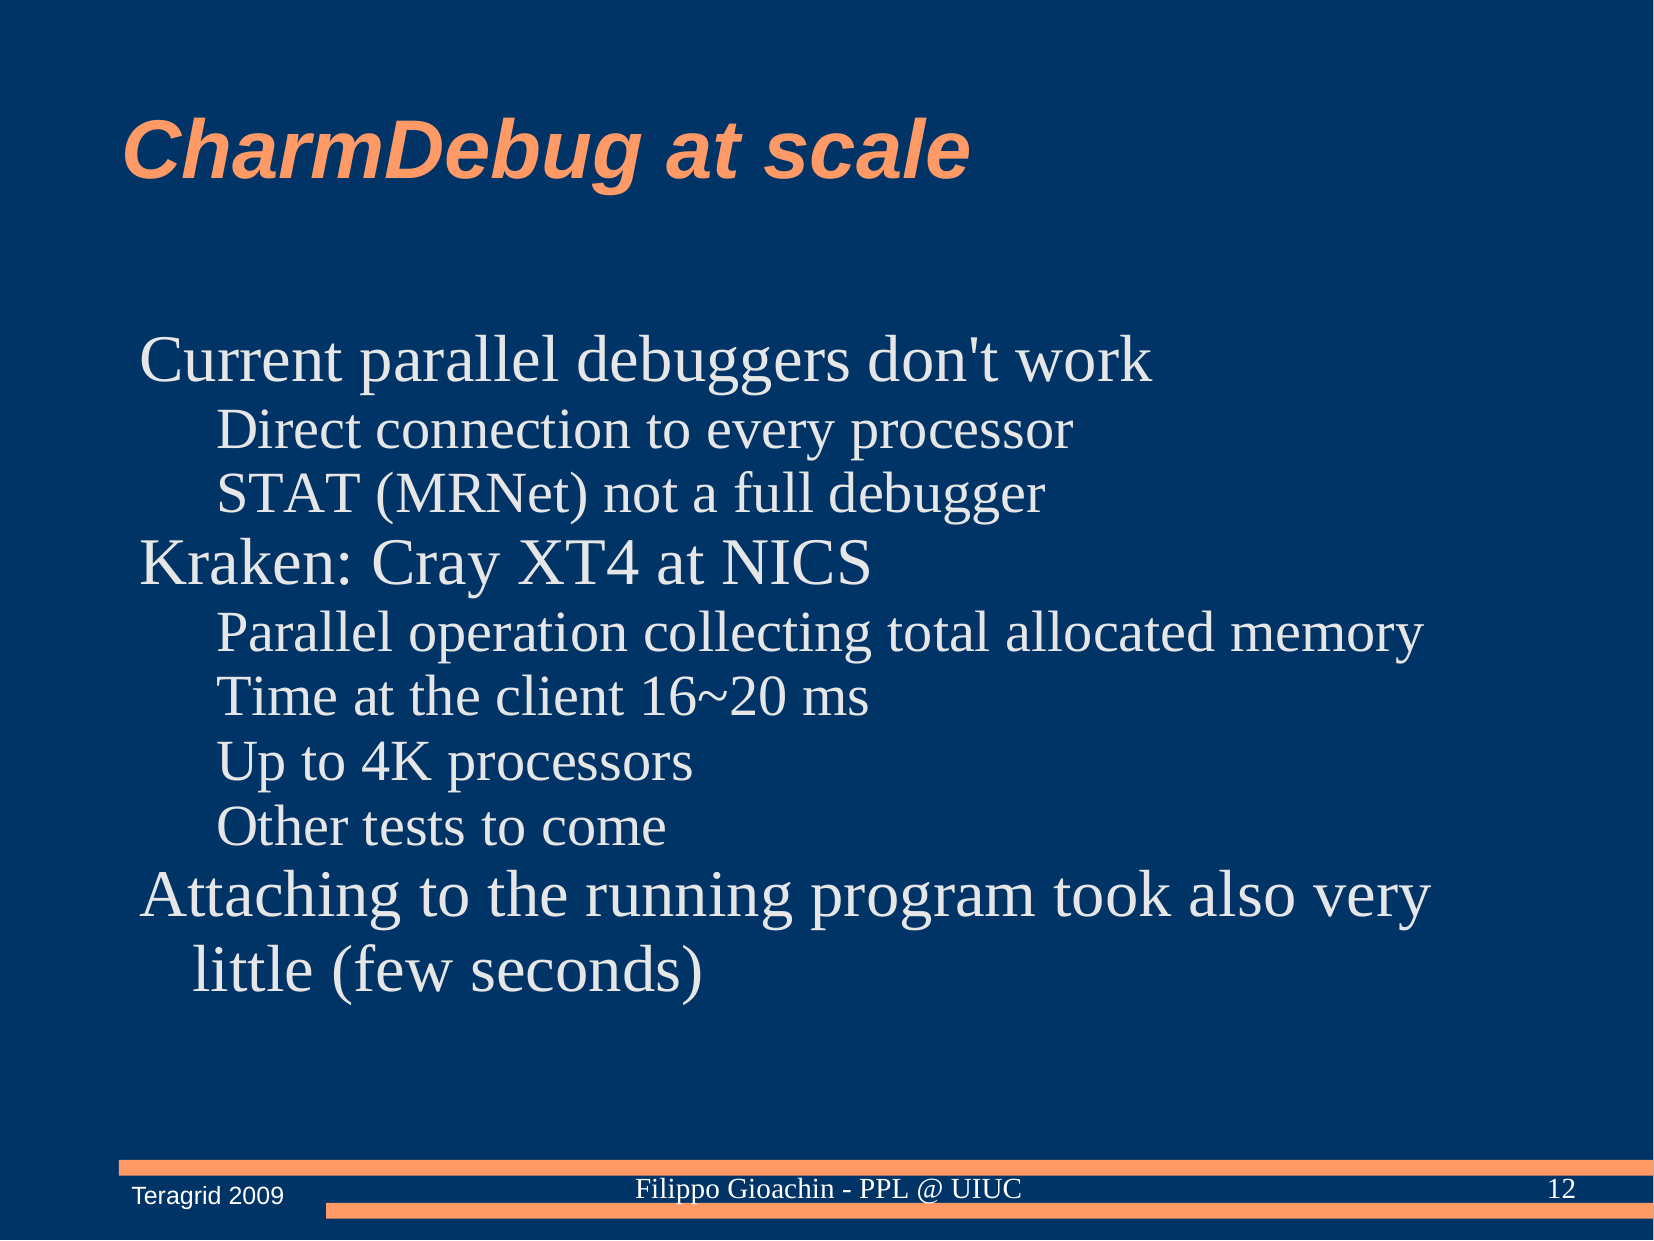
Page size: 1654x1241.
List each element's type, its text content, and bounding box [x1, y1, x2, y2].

list Current parallel debuggers don't work Direct connection to every processor STAT (MRNet) not a full debugger Kraken: Cray XT4 at NICS Parallel operation collecting total allocated memory Time at the client 16~20 ms Up to 4K processors Other tests to come Attaching to the running program took also very little (few seconds) [121, 322, 1561, 1133]
title CharmDebug at scale [121, 46, 1534, 254]
